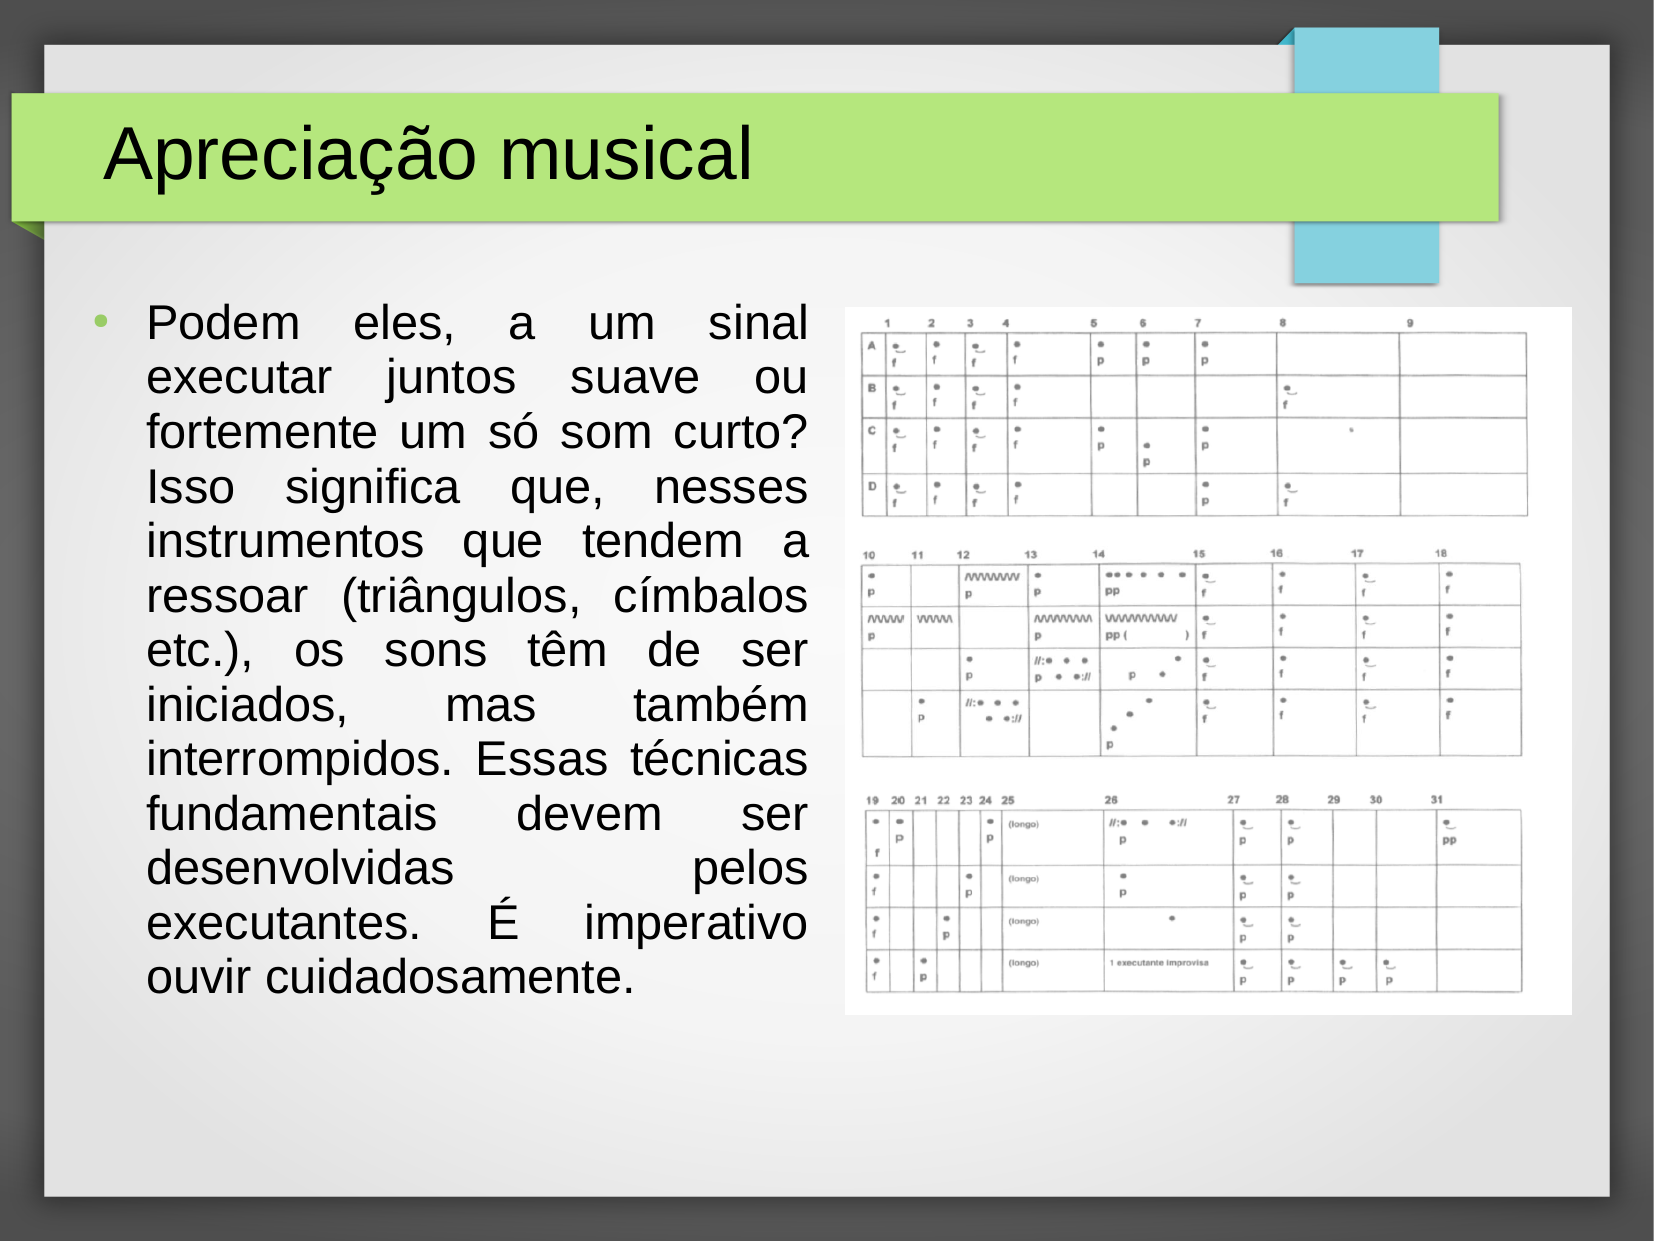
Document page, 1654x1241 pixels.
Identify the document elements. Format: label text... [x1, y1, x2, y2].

picture [0, 0, 1654, 1241]
list Podem eles, a um sinal executar juntos suave ou fortemente um só som curto? Isso significa que, nesses instrumentos que tendem a ressoar (triângulos, címbalos etc.), os sons têm de ser iniciados, mas também interrompidos. Essas técnicas fundamentais devem ser desenvolvidas pelos executantes. É imperativo ouvir cuidadosamente. [82, 295, 809, 1015]
title Apreciação musical [82, 94, 1264, 213]
